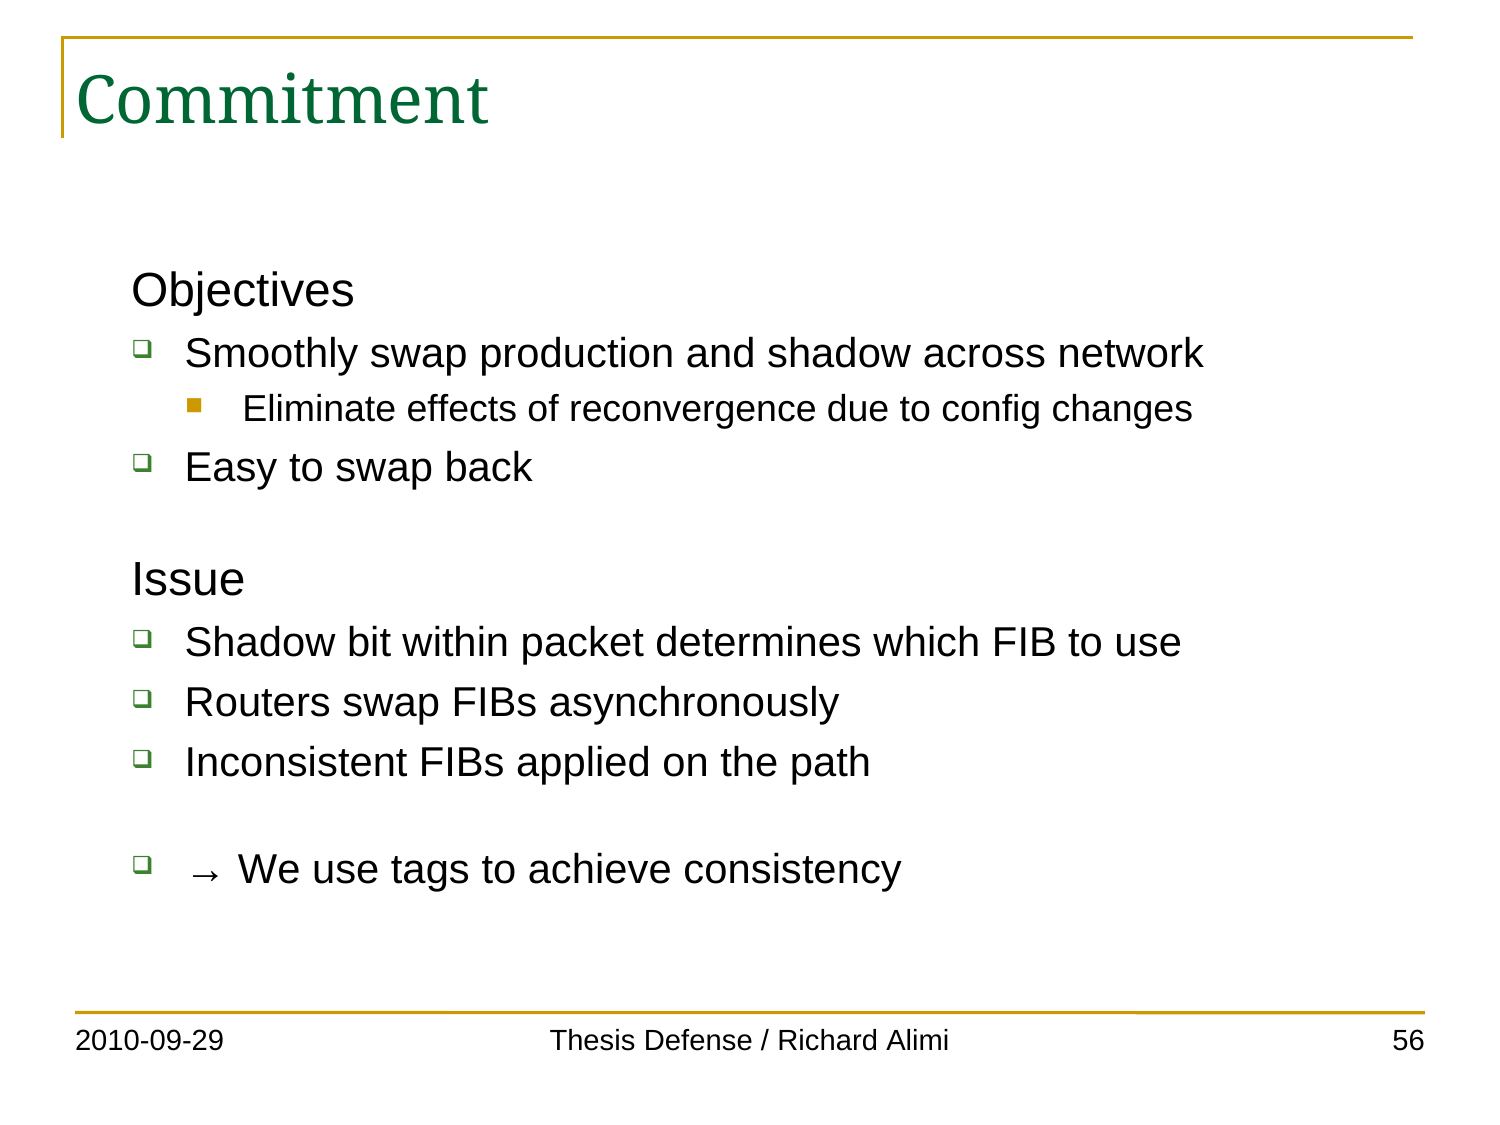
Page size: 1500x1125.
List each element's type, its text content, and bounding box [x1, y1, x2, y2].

title Commitment [75, 45, 1425, 151]
list Objectives Smoothly swap production and shadow across network Eliminate effects of reconvergence due to config changes Easy to swap back Issue Shadow bit within packet determines which FIB to use Routers swap FIBs asynchronously Inconsistent FIBs applied on the path → We use tags to achieve consistency [75, 262, 1425, 991]
